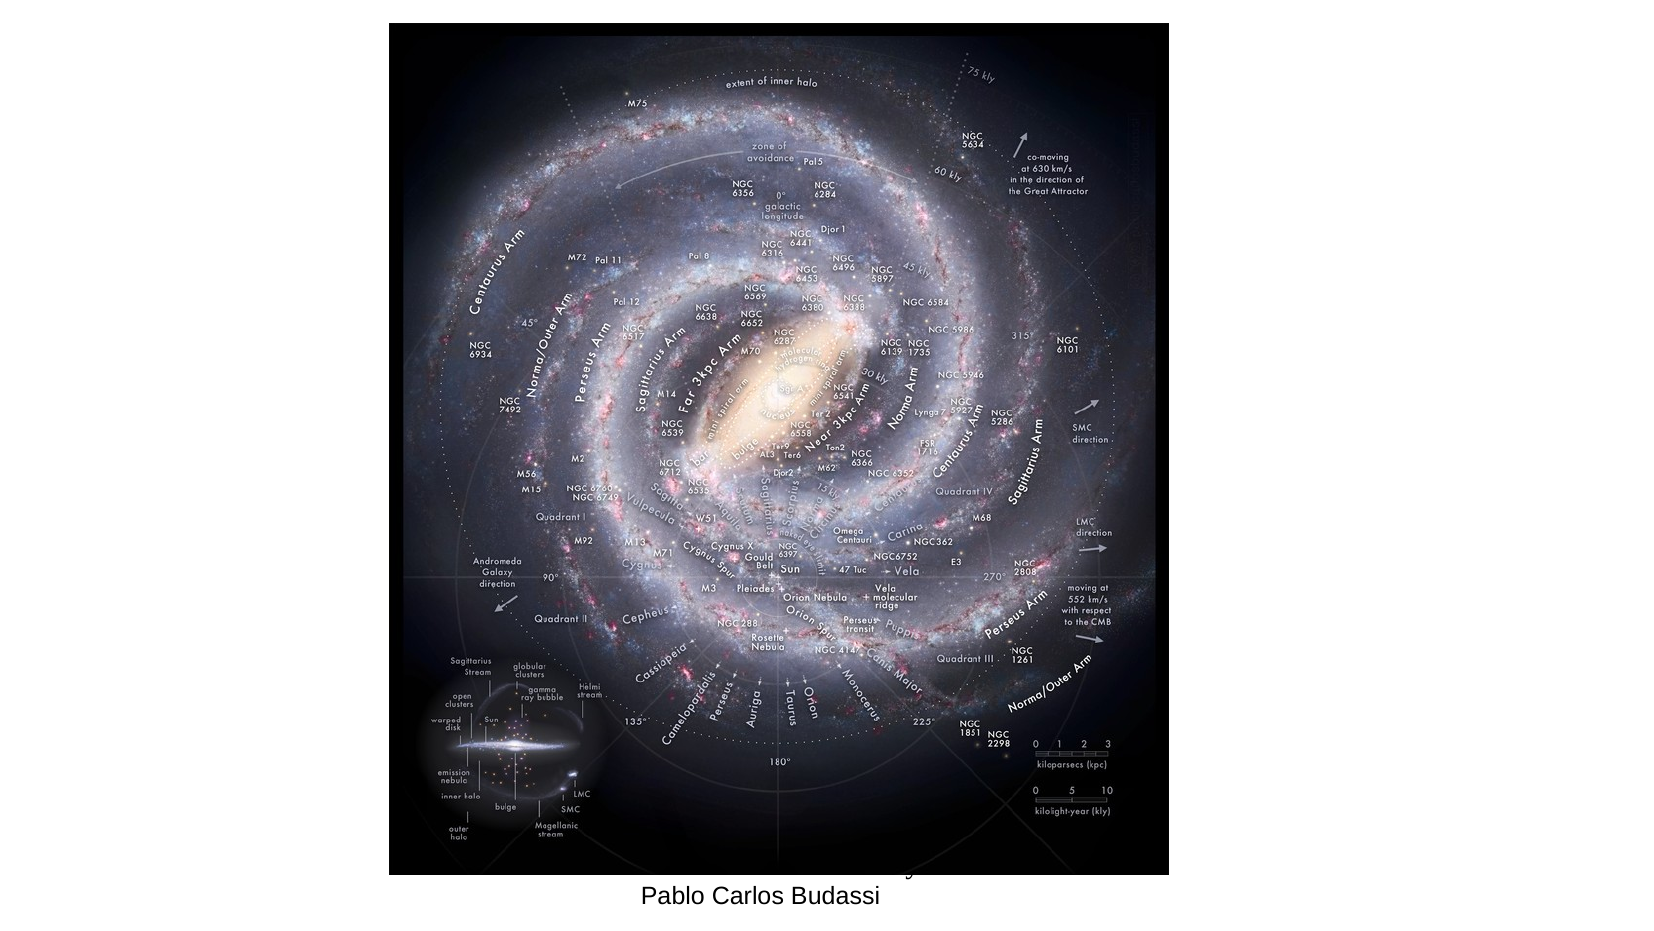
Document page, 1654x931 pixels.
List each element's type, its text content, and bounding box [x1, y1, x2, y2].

text_box Pablo Carlos Budassi [625, 874, 896, 917]
picture [389, 23, 1169, 875]
